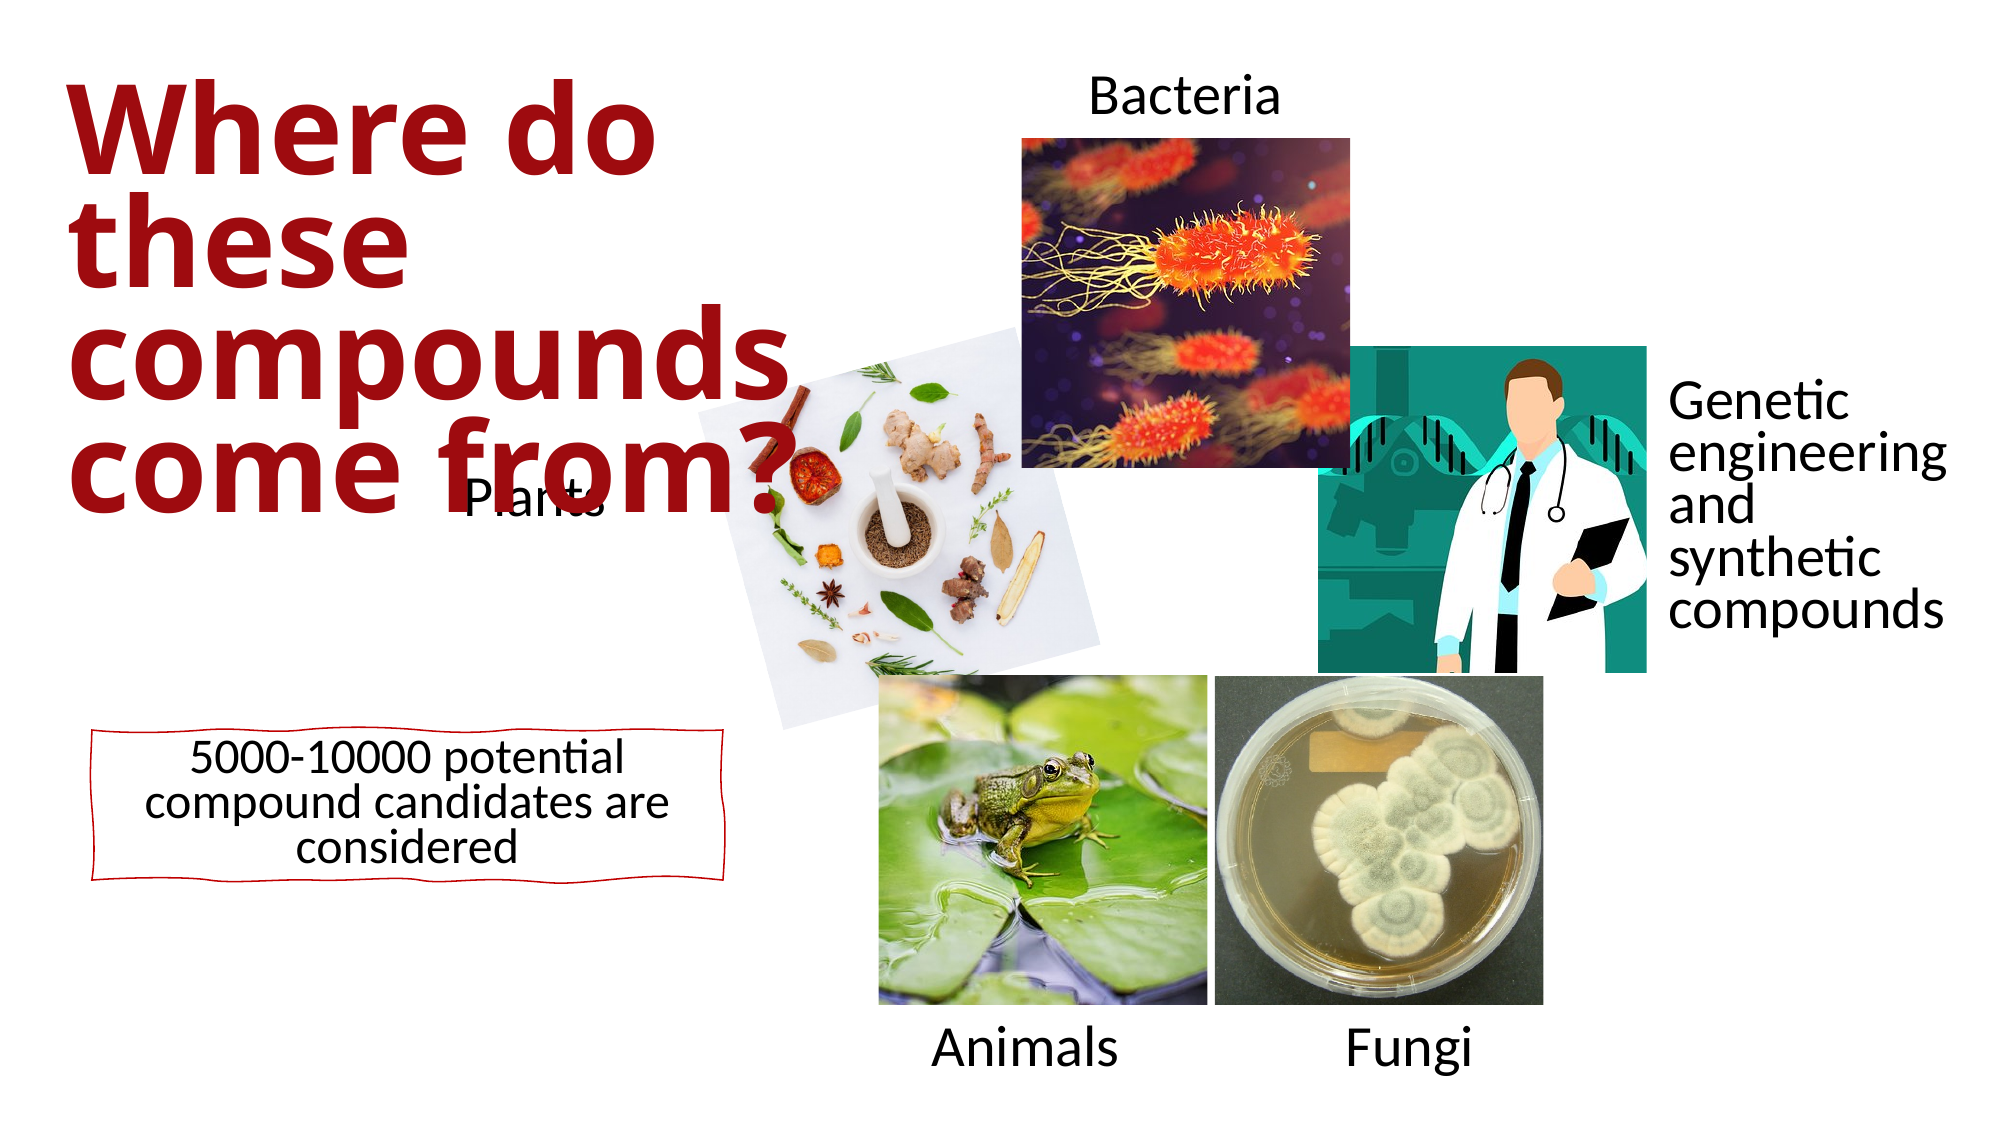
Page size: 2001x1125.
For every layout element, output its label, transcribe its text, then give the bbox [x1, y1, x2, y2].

text_box Fungi [1246, 1017, 1574, 1085]
text_box Animals [888, 1017, 1163, 1085]
picture [732, 138, 1647, 1005]
text_box Genetic engineering and synthetic compounds [1653, 370, 1998, 647]
text_box 5000-10000 potential compound candidates are considered [90, 727, 725, 884]
text_box Where do these compounds come from? [51, 77, 951, 542]
text_box Bacteria [1049, 65, 1323, 133]
